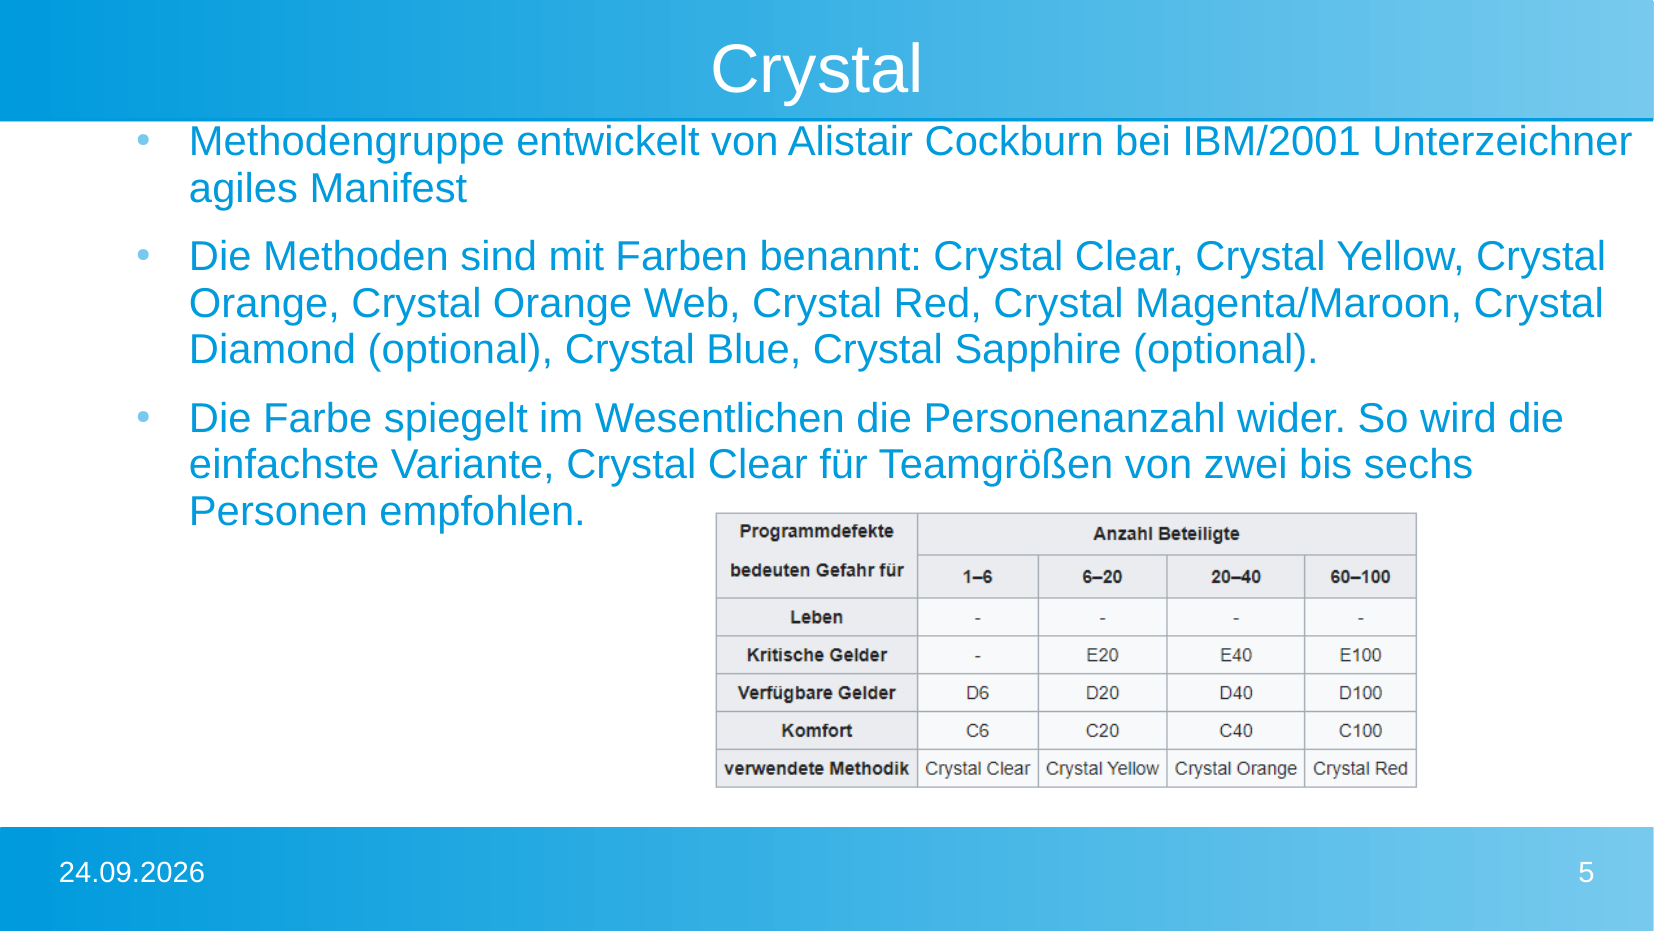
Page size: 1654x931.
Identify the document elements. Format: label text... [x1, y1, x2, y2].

picture [708, 709, 1447, 801]
title Crystal [59, 29, 1595, 108]
list Methodengruppe entwickelt von Alistair Cockburn bei IBM/2001 Unterzeichner agiles Manifest Die Methoden sind mit Farben benannt: Crystal Clear, Crystal Yellow, Crystal Orange, Crystal Orange Web, Crystal Red, Crystal Magenta/Maroon, Crystal Diamond (optional), Crystal Blue, Crystal Sapphire (optional). Die Farbe spiegelt im Wesentlichen die Personenanzahl wider. So wird die einfachste Variante, Crystal Clear für Teamgrößen von zwei bis sechs Personen empfohlen. [118, 118, 1654, 709]
